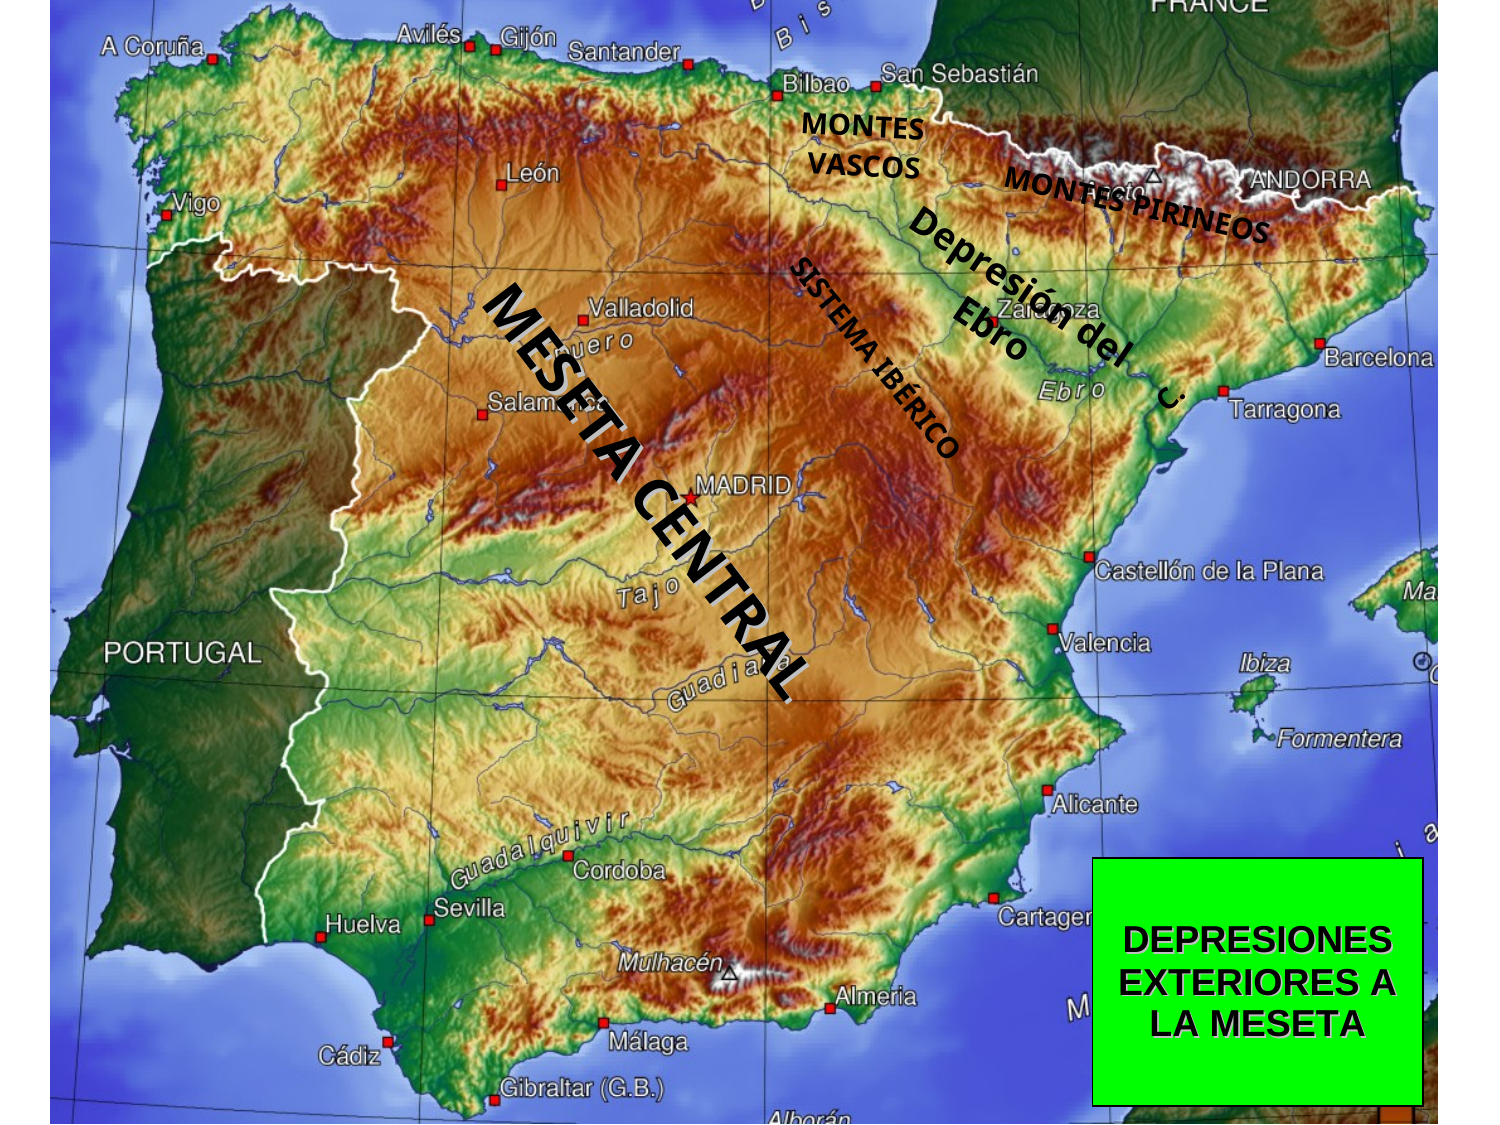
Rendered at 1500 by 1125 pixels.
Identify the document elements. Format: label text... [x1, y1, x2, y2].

text_box DEPRESIONES EXTERIORES A LA MESETA [1092, 857, 1424, 1106]
text_box SISTEMA IBÉRICO [740, 204, 1013, 513]
text_box MESETA CENTRAL [398, 197, 903, 783]
picture [50, 0, 1438, 1124]
text_box MONTES VASCOS [700, 92, 1031, 196]
text_box Depresión del Ebro [840, 191, 1186, 442]
text_box C. [1021, 274, 1324, 534]
text_box MONTES PIRINEOS [968, 126, 1306, 283]
